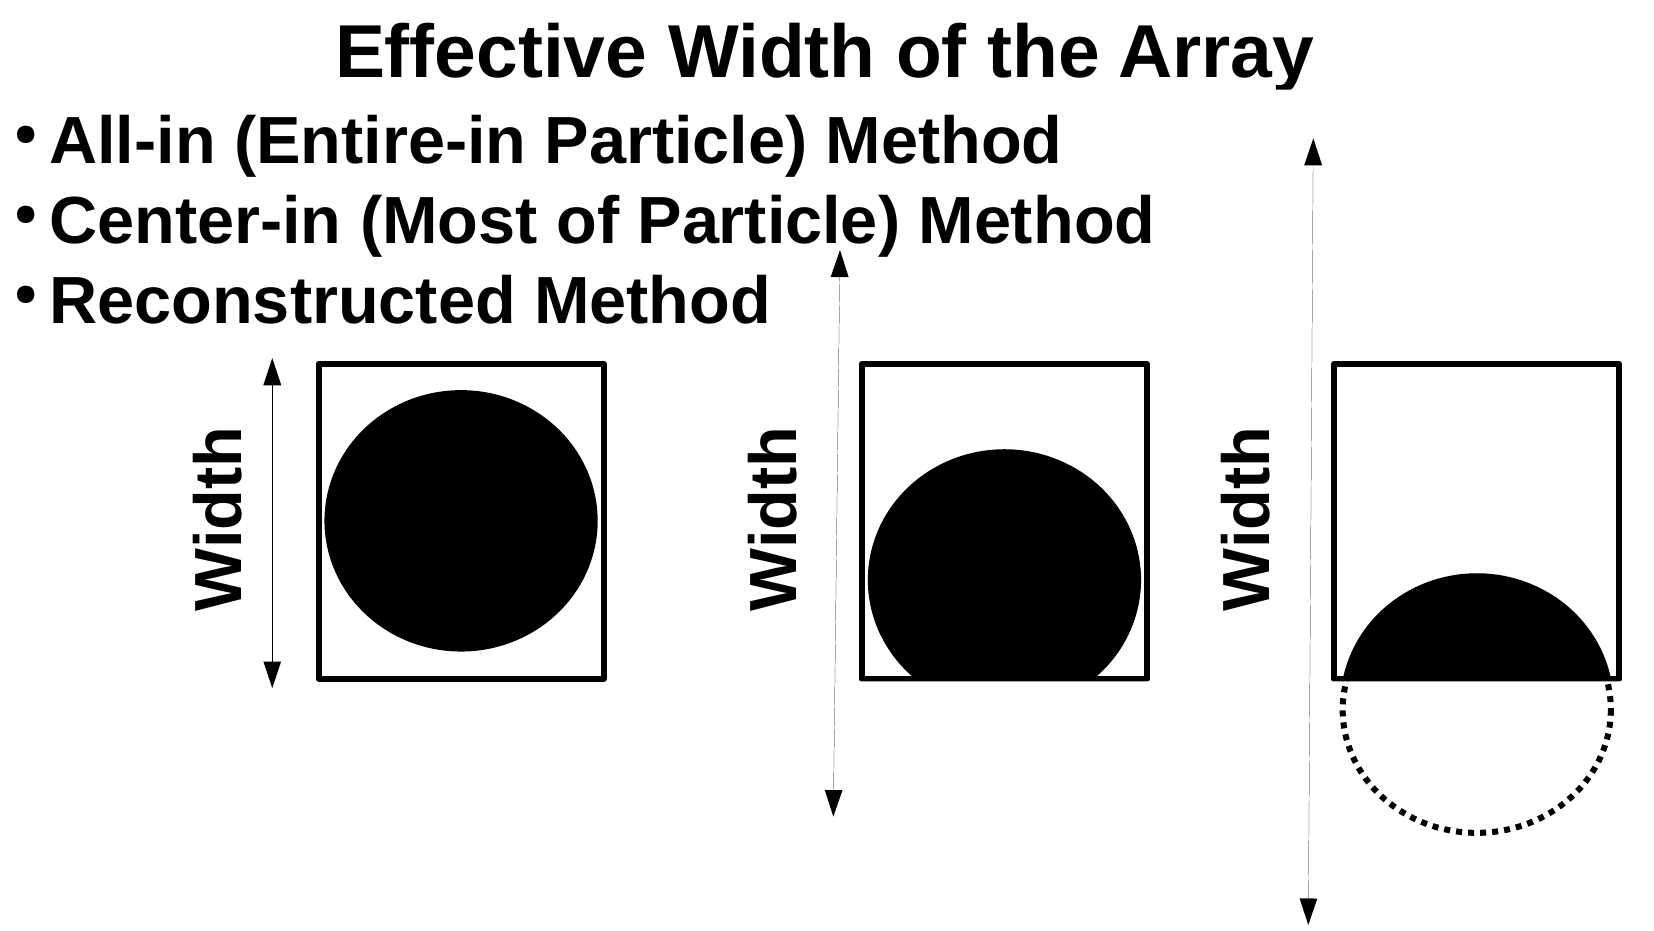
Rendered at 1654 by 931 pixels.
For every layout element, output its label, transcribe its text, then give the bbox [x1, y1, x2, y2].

text_box [1327, 573, 1628, 840]
text_box Width [173, 389, 272, 627]
text_box [324, 390, 598, 652]
text_box Width [1201, 389, 1301, 627]
text_box [857, 449, 1159, 742]
text_box All-in (Entire-in Particle) Method Center-in (Most of Particle) Method Reconstructed Method [0, 89, 1618, 344]
text_box Effective Width of the Array [0, 0, 1651, 102]
text_box Width [728, 389, 828, 627]
